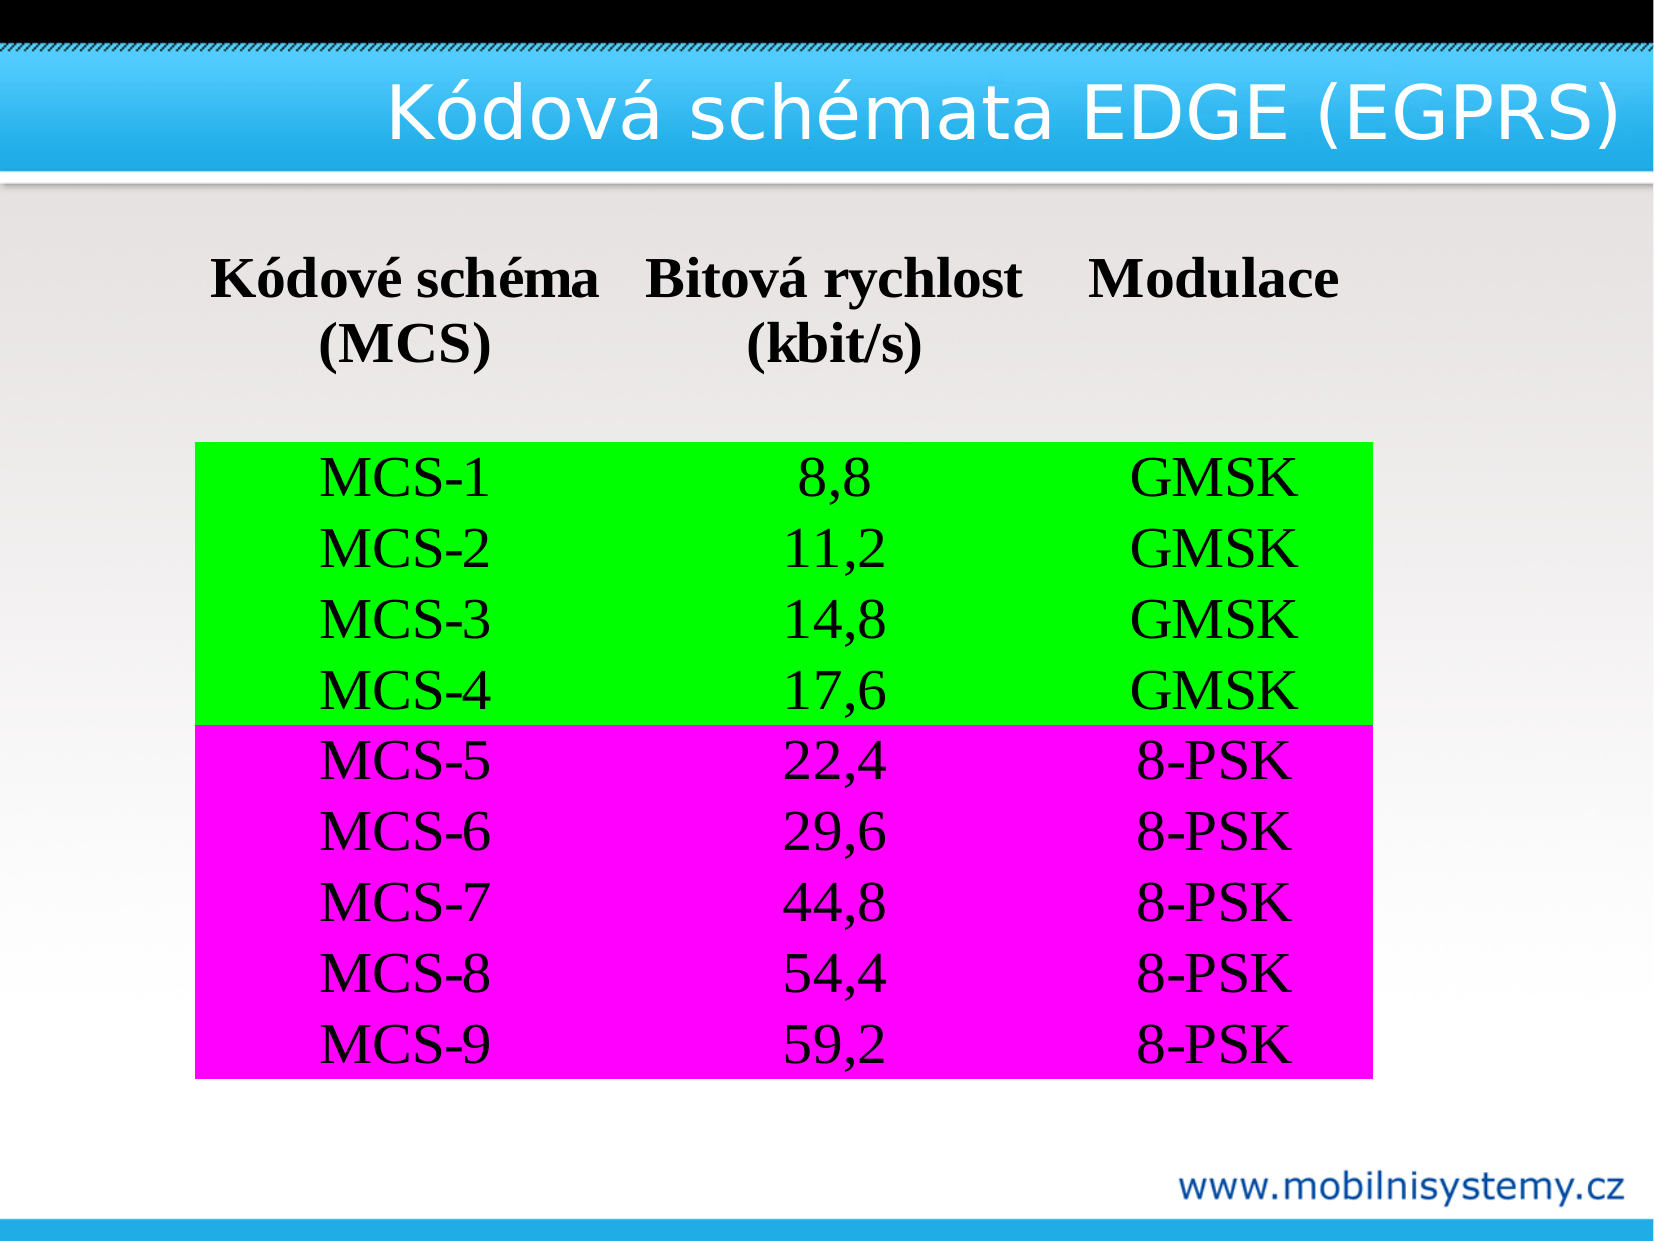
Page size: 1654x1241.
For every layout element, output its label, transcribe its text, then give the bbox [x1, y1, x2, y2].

picture [0, 0, 1654, 1241]
chart [194, 242, 1512, 1082]
title Kódová schémata EDGE (EGPRS) [29, 49, 1625, 178]
